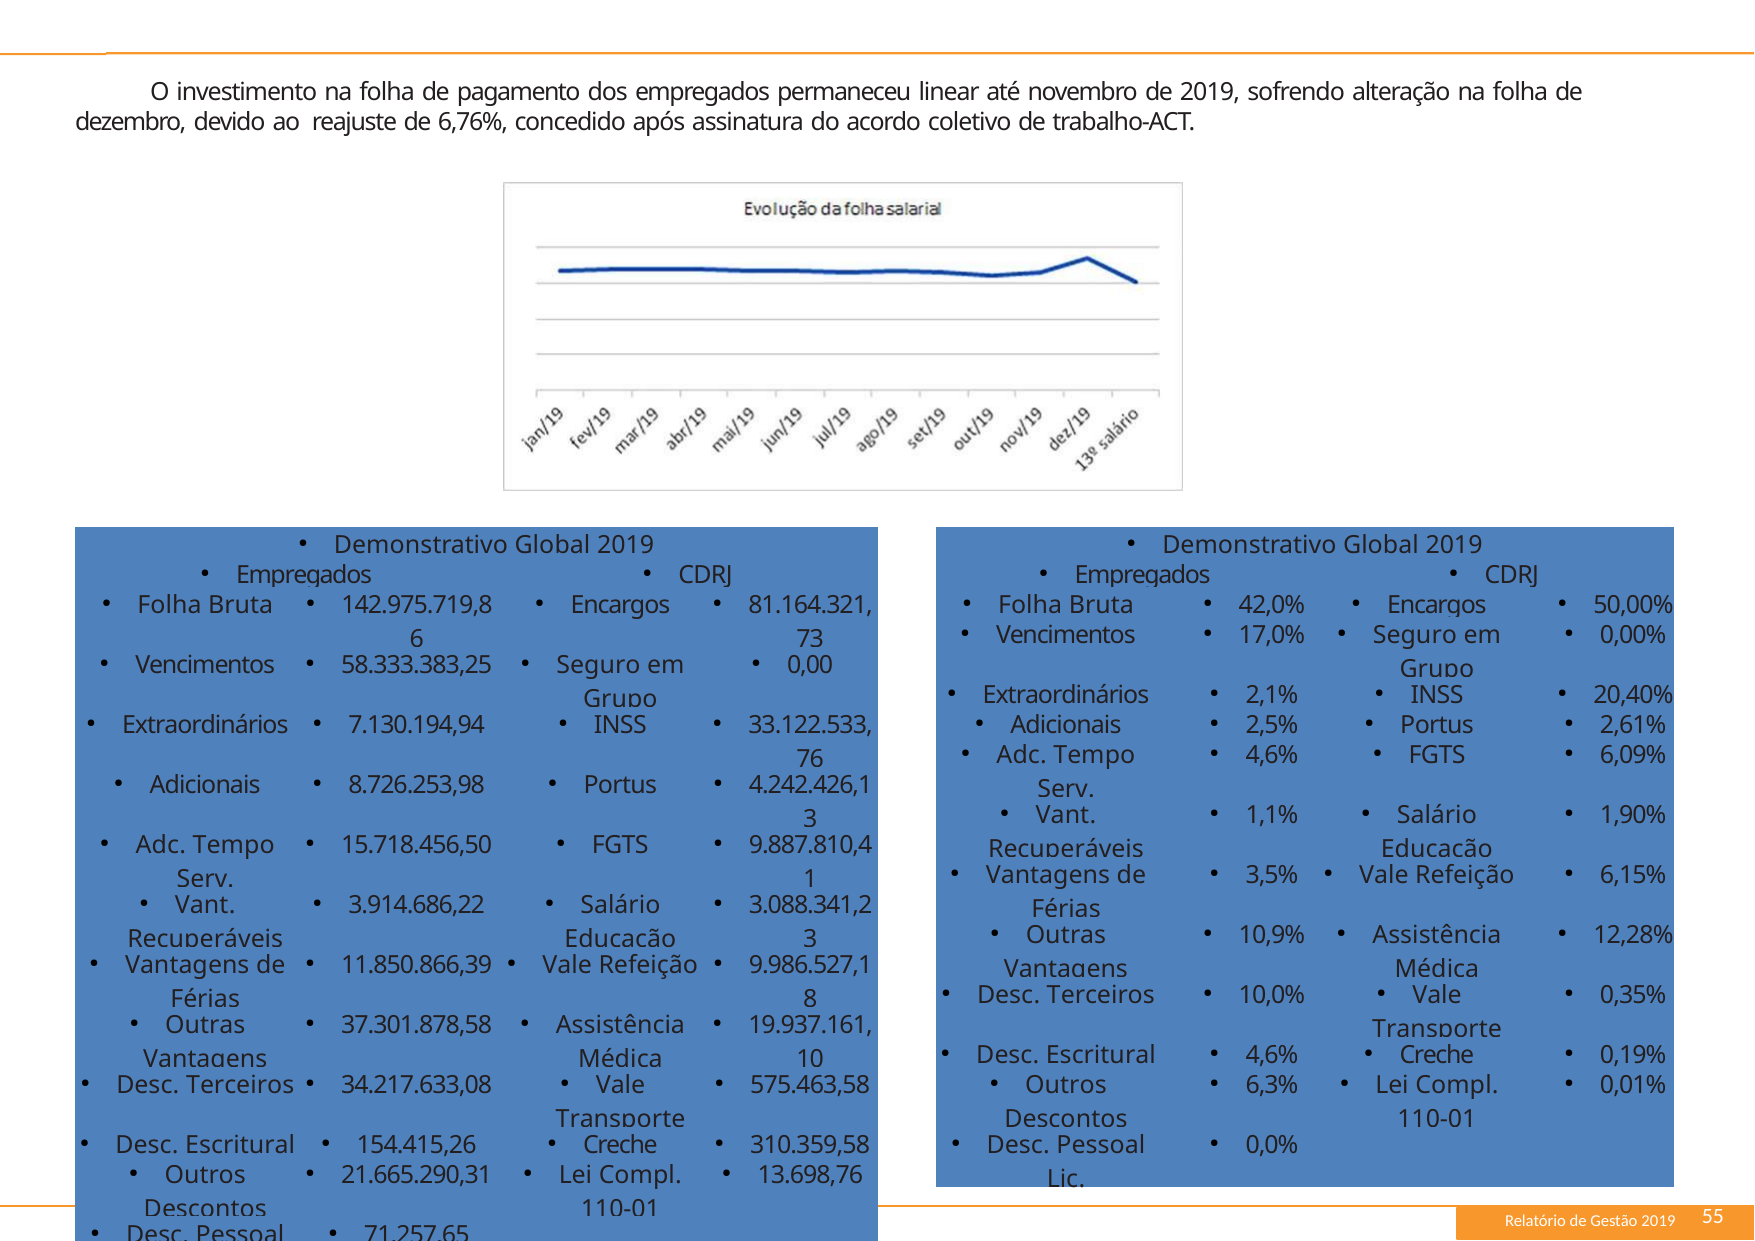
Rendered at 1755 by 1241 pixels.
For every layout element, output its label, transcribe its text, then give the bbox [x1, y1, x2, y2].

table_cell 37.301.878,58 [300, 1007, 498, 1067]
text_box [0, 52, 1754, 56]
table_cell 6,15% [1524, 857, 1674, 917]
table_cell Lei Compl. 110-01 [498, 1157, 708, 1216]
table_cell 3.088.341,23 [708, 887, 878, 947]
table_cell FGTS [498, 827, 708, 887]
table_cell Creche [1314, 1037, 1524, 1067]
table_cell 6,09% [1524, 737, 1674, 797]
table_cell Salário Educação [1314, 797, 1524, 857]
table_cell 0,00% [1524, 617, 1674, 677]
table_cell 310.359,58 [708, 1127, 878, 1157]
table_cell 11.850.866,39 [300, 947, 498, 1007]
table_cell 2,5% [1161, 707, 1314, 737]
table_cell 7.130.194,94 [300, 707, 498, 767]
table_cell 2,1% [1161, 677, 1314, 707]
table_cell Empregados [936, 557, 1314, 587]
table_cell Desc. Pessoal Lic. [936, 1127, 1161, 1187]
table_cell Seguro em Grupo [1314, 617, 1524, 677]
table_cell INSS [498, 707, 708, 767]
table_cell Folha Bruta [936, 587, 1161, 617]
table_cell 0,00 [708, 647, 878, 707]
table_cell 19.937.161,10 [708, 1007, 878, 1067]
table_cell Vant. Recuperáveis [75, 887, 300, 947]
table_cell Vantagens de Férias [75, 947, 300, 1007]
table_cell Vale Transporte [1314, 977, 1524, 1037]
table_cell 81.164.321,73 [708, 587, 878, 647]
table_cell Desc. Terceiros [936, 977, 1161, 1037]
text_box 55 [1699, 1200, 1727, 1205]
table_cell Adicionais [75, 767, 300, 827]
table_cell Lei Compl. 110-01 [1314, 1067, 1524, 1127]
table_cell Adc. Tempo Serv. [75, 827, 300, 887]
table_cell 3.914.686,22 [300, 887, 498, 947]
table_cell 154.415,26 [300, 1127, 498, 1157]
table_cell 20,40% [1524, 677, 1674, 707]
table_cell 2,61% [1524, 707, 1674, 737]
table_cell Assistência Médica [498, 1007, 708, 1067]
table_cell Vale Refeição [1314, 857, 1524, 917]
table_cell 17,0% [1161, 617, 1314, 677]
table_cell 50,00% [1524, 587, 1674, 617]
table_cell [498, 1216, 878, 1241]
table_cell Extraordinários [75, 707, 300, 767]
table_cell FGTS [1314, 737, 1524, 797]
table_cell 58.333.383,25 [300, 647, 498, 707]
table_cell 0,19% [1524, 1037, 1674, 1067]
table_cell Desc. Terceiros [75, 1067, 300, 1127]
table_cell Vantagens de Férias [936, 857, 1161, 917]
table_cell Desc. Escritural [936, 1037, 1161, 1067]
table_cell Folha Bruta [75, 587, 300, 647]
table_cell INSS [1314, 677, 1524, 707]
table_cell 3,5% [1161, 857, 1314, 917]
table_cell Portus [498, 767, 708, 827]
table_cell Outros Descontos [936, 1067, 1161, 1127]
text_box [1458, 1209, 1754, 1238]
table_cell Salário Educação [498, 887, 708, 947]
table_cell 8.726.253,98 [300, 767, 498, 827]
table_cell CDRJ [1314, 557, 1674, 587]
table_cell Encargos [1314, 587, 1524, 617]
table_cell 9.887.810,41 [708, 827, 878, 887]
table_cell 12,28% [1524, 917, 1674, 977]
table_cell 33.122.533,76 [708, 707, 878, 767]
table_cell [1314, 1127, 1674, 1187]
table_cell Seguro em Grupo [498, 647, 708, 707]
table_cell Vant. Recuperáveis [936, 797, 1161, 857]
table_cell 6,3% [1161, 1067, 1314, 1127]
table_cell 4,6% [1161, 737, 1314, 797]
table_cell Extraordinários [936, 677, 1161, 707]
table_cell Desc. Pessoal Lic. [75, 1216, 300, 1241]
table_cell Creche [498, 1127, 708, 1157]
text_box Relatório de Gestão 2019 [1502, 1207, 1682, 1232]
table_cell Vencimentos [936, 617, 1161, 677]
table_cell Desc. Escritural [75, 1127, 300, 1157]
table_cell 15.718.456,50 [300, 827, 498, 887]
table_cell Encargos [498, 587, 708, 647]
text_box 55 [1699, 1207, 1727, 1231]
table_cell 575.463,58 [708, 1067, 878, 1127]
table_cell 34.217.633,08 [300, 1067, 498, 1127]
table_header Demonstrativo Global 2019 [75, 527, 878, 557]
table_header Demonstrativo Global 2019 [936, 527, 1674, 557]
table_cell Outras Vantagens [75, 1007, 300, 1067]
table_cell Vale Transporte [498, 1067, 708, 1127]
table_cell 4,6% [1161, 1037, 1314, 1067]
table_cell 9.986.527,18 [708, 947, 878, 1007]
picture [503, 182, 1183, 491]
table_cell 42,0% [1161, 587, 1314, 617]
text_box O investimento na folha de pagamento dos empregados permaneceu linear até novembro de 2019, sofrendo alteração na folha de dezembro, devido ao reajuste de 6,76%, concedido após assinatura do acordo coletivo de trabalho-ACT. [72, 73, 1682, 138]
table_cell 4.242.426,13 [708, 767, 878, 827]
table_cell 142.975.719,86 [300, 587, 498, 647]
table_cell 10,9% [1161, 917, 1314, 977]
table_cell Vencimentos [75, 647, 300, 707]
table_cell Empregados [75, 557, 498, 587]
table_cell Outras Vantagens [936, 917, 1161, 977]
table_cell 0,35% [1524, 977, 1674, 1037]
table_cell 10,0% [1161, 977, 1314, 1037]
table_cell Outros Descontos [75, 1157, 300, 1216]
table_cell 21.665.290,31 [300, 1157, 498, 1216]
table_cell CDRJ [498, 557, 878, 587]
table_cell 71.257,65 [300, 1216, 498, 1241]
table_cell Adicionais [936, 707, 1161, 737]
table_cell 0,01% [1524, 1067, 1674, 1127]
table_cell Assistência Médica [1314, 917, 1524, 977]
table_cell 0,0% [1161, 1127, 1314, 1187]
table_cell 13.698,76 [708, 1157, 878, 1216]
table_cell Vale Refeição [498, 947, 708, 1007]
table_cell 1,1% [1161, 797, 1314, 857]
table_cell Portus [1314, 707, 1524, 737]
table_cell 1,90% [1524, 797, 1674, 857]
table_cell Adc. Tempo Serv. [936, 737, 1161, 797]
